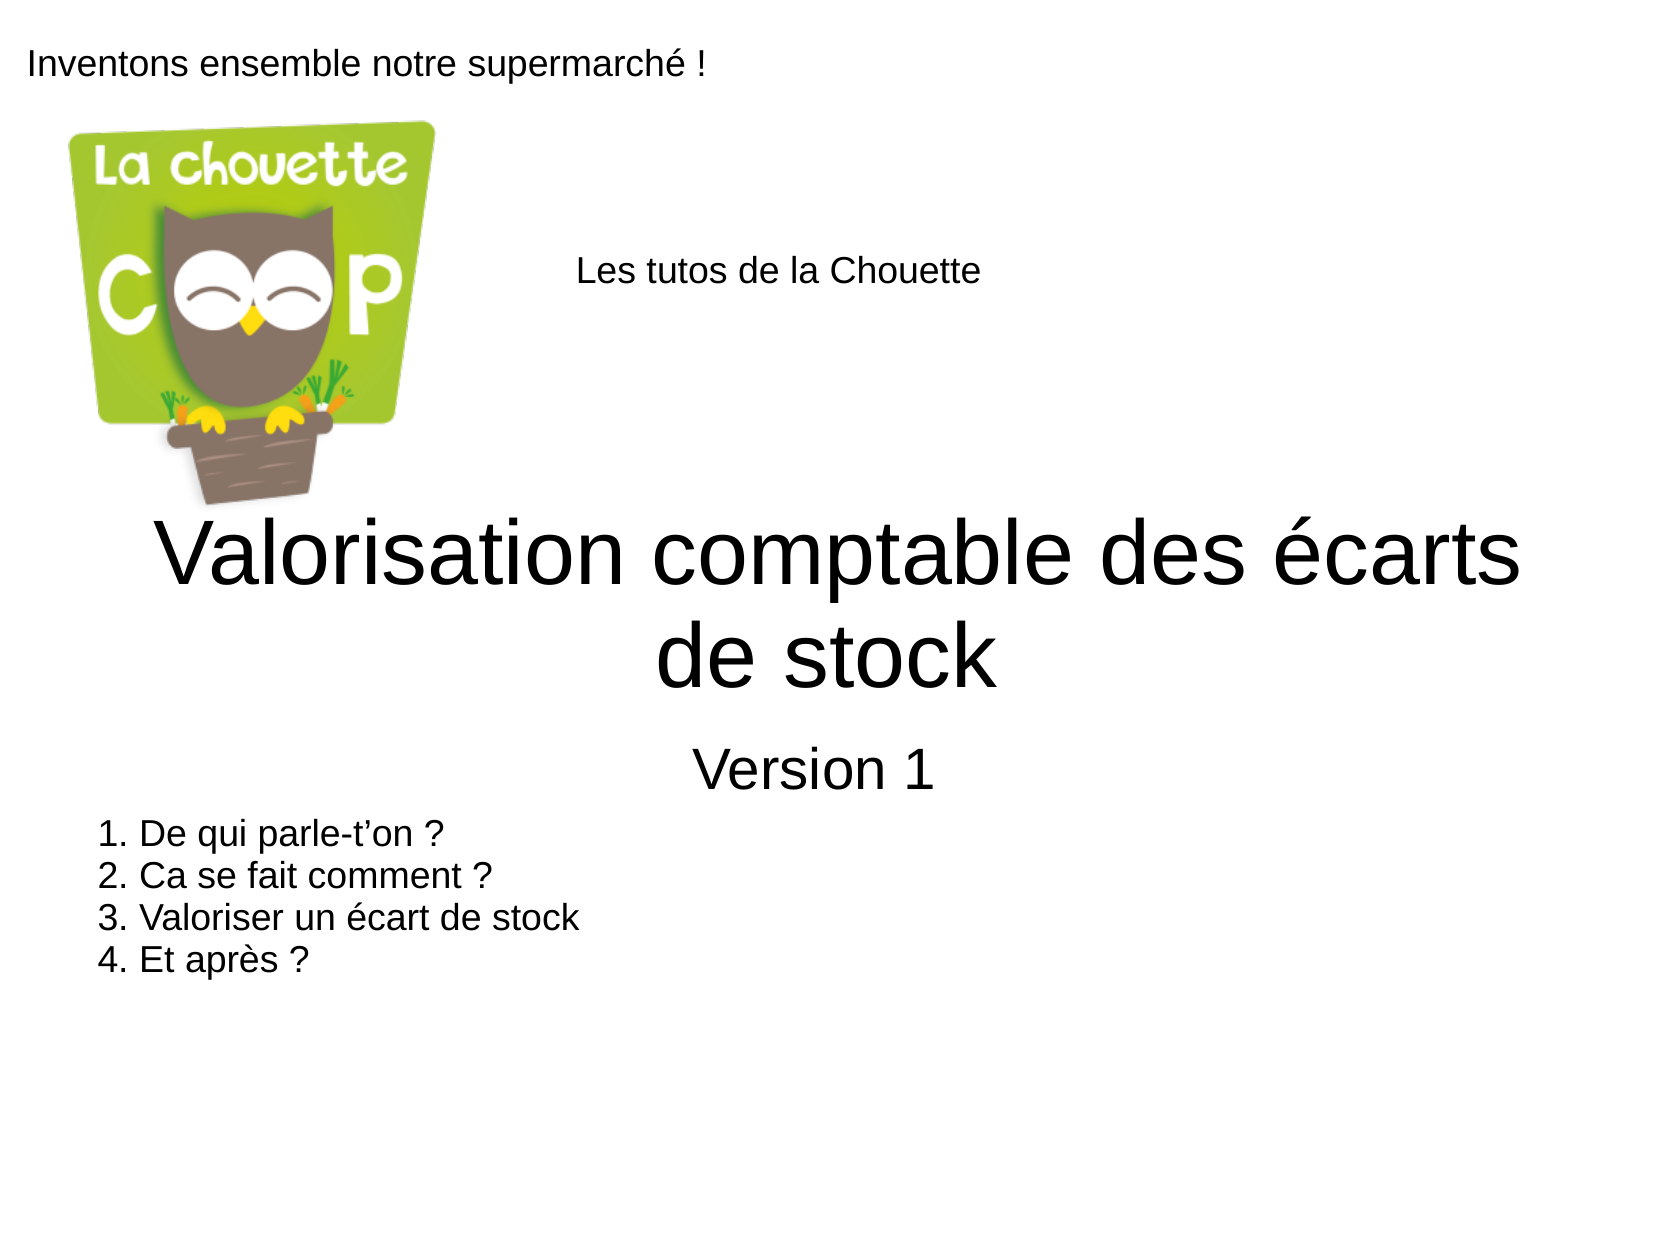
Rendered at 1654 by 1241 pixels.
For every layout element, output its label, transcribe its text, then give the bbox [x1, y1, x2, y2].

text_box Inventons ensemble notre supermarché ! [11, 35, 722, 93]
picture [59, 106, 447, 514]
text_box Les tutos de la Chouette [561, 242, 1271, 299]
text_box 1. De qui parle-t’on ? 2. Ca se fait comment ? 3. Valoriser un écart de stock 4. Et après ? [82, 805, 1571, 987]
subtitle Valorisation comptable des écarts de stock Version 1 [82, 496, 1571, 805]
